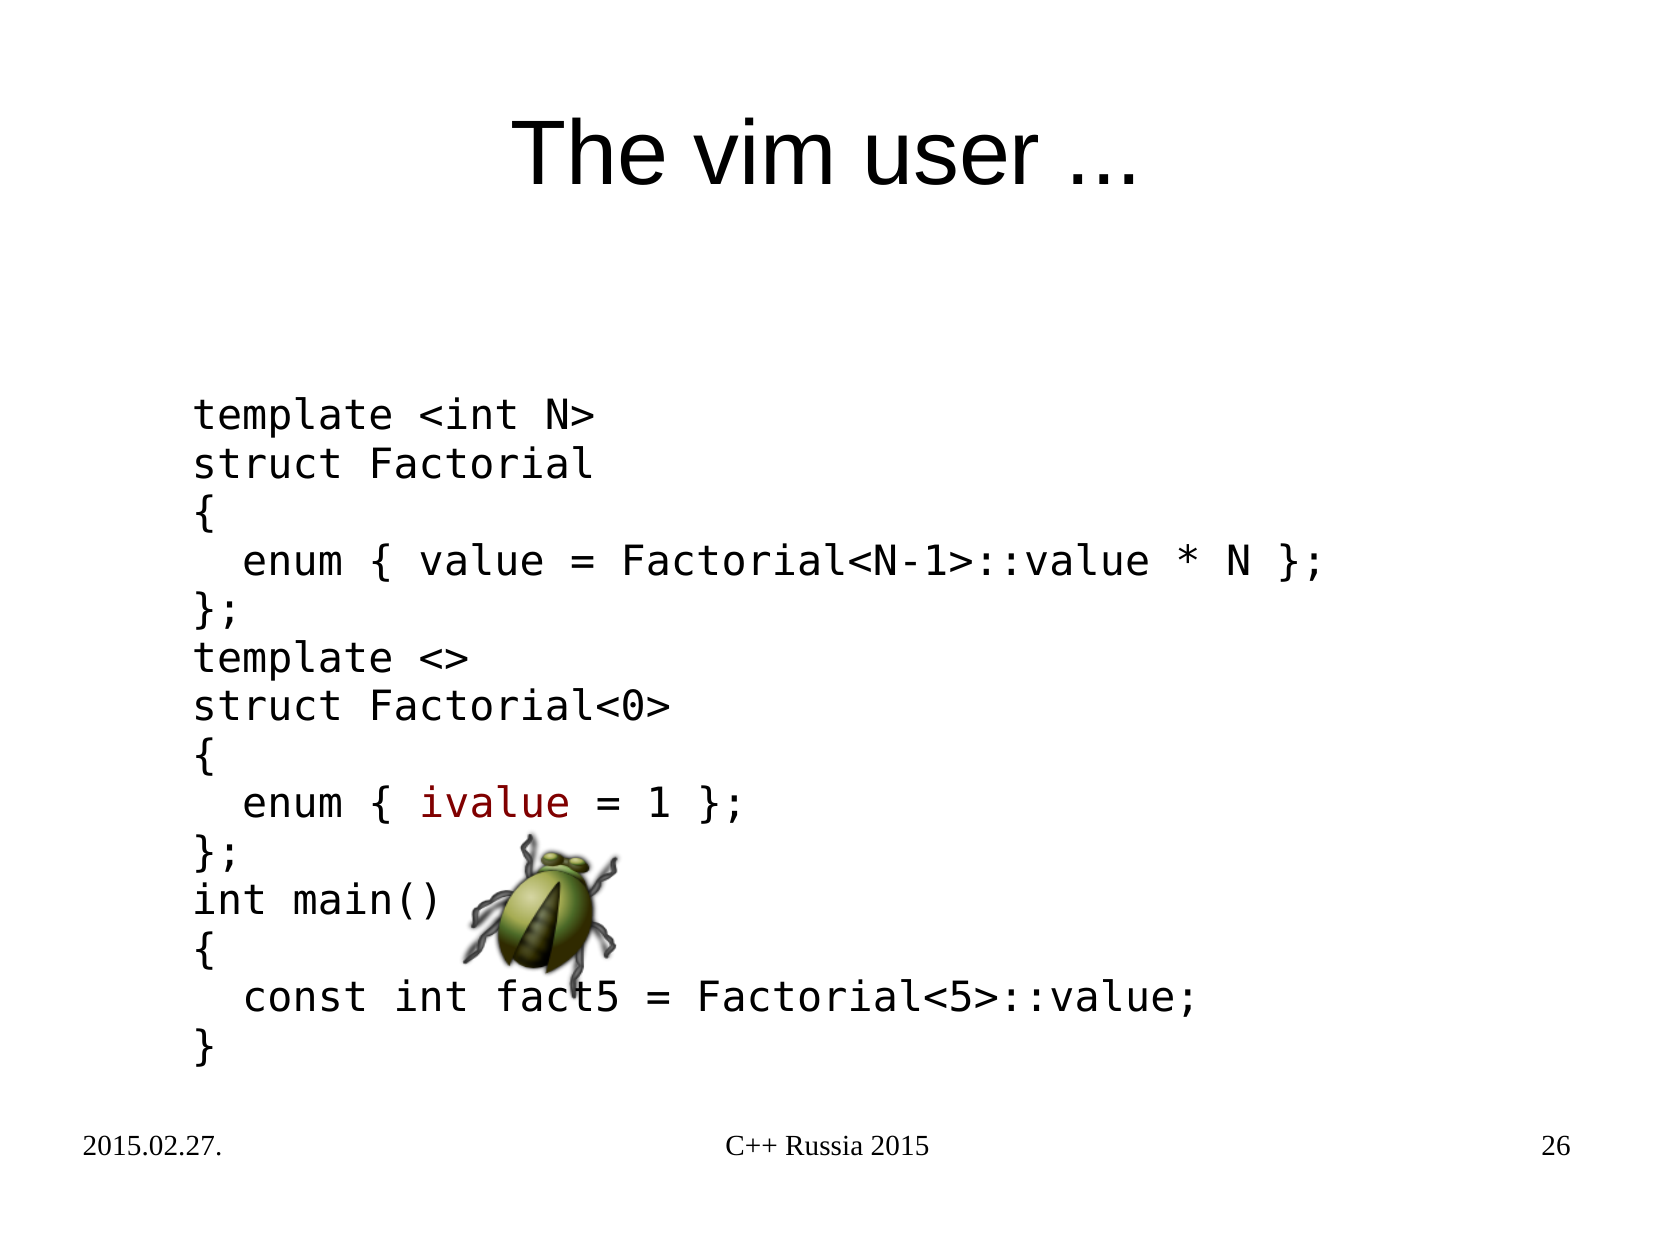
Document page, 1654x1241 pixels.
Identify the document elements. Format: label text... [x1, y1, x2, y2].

picture [442, 826, 643, 1004]
text_box template <int N> struct Factorial { enum { value = Factorial<N-1>::value * N }; }; template <> struct Factorial<0> { enum { ivalue = 1 }; }; int main() { const int fact5 = Factorial<5>::value; } [177, 383, 1344, 1078]
title The vim user ... [82, 49, 1571, 257]
